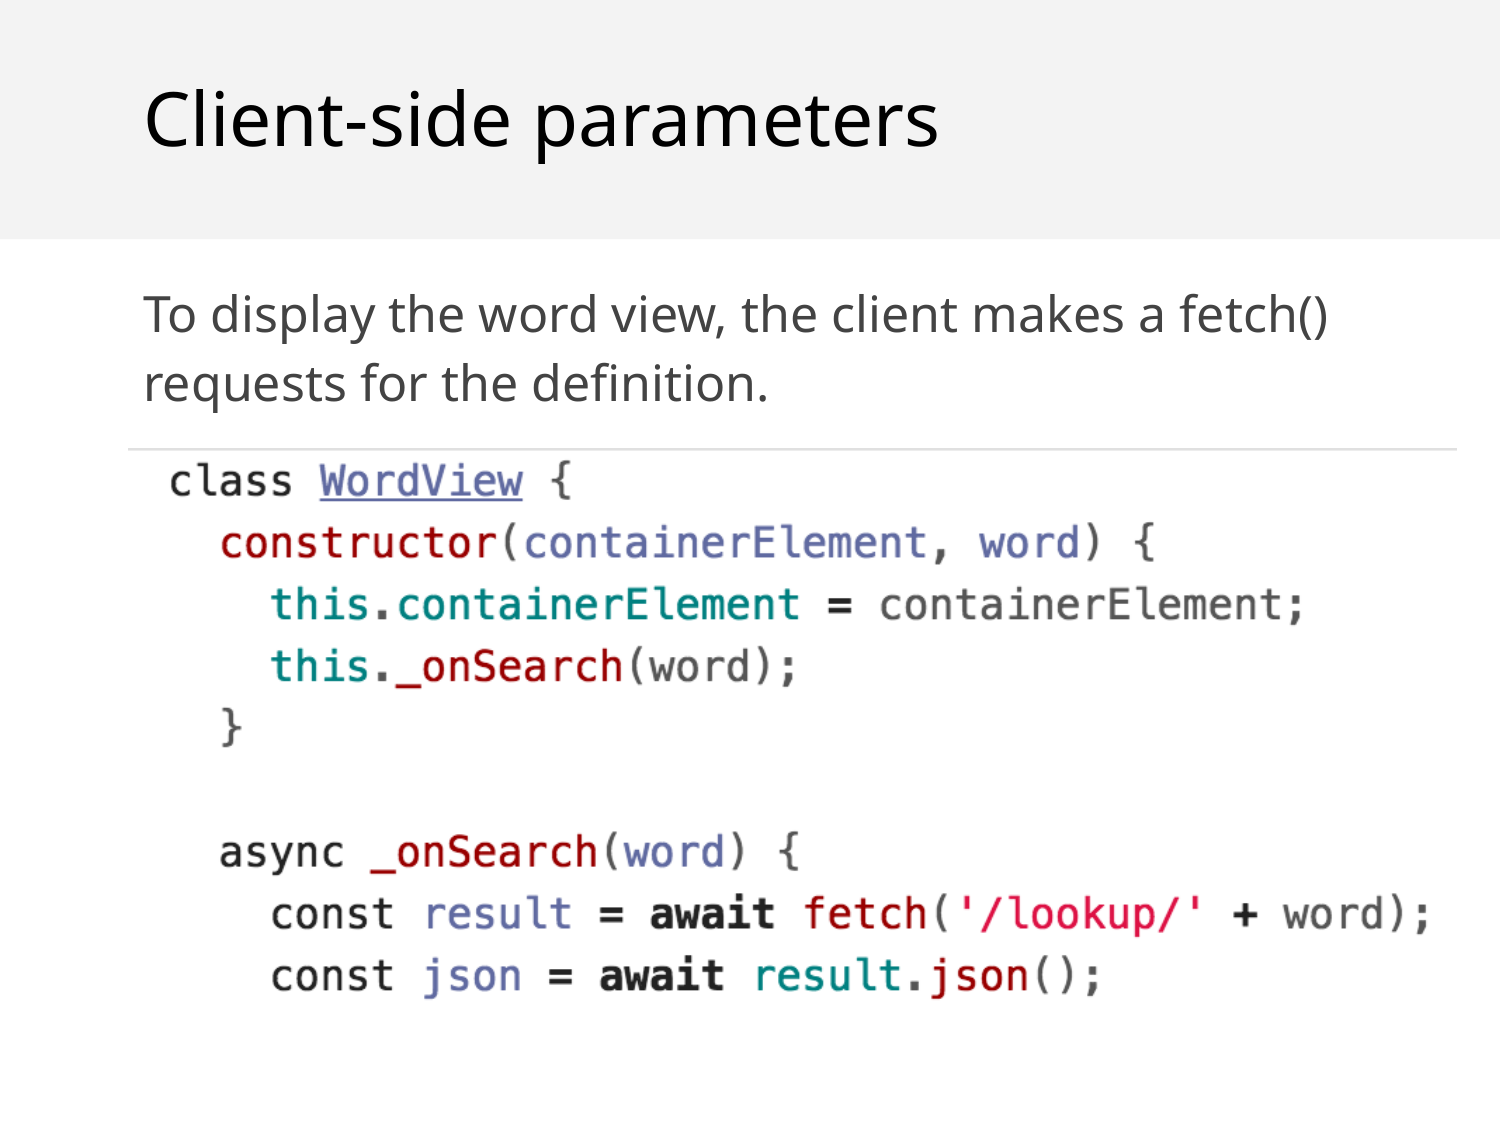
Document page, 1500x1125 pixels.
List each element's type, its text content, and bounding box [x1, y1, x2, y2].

title Client-side parameters [128, 56, 1372, 183]
picture [128, 448, 1457, 1013]
list To display the word view, the client makes a fetch() requests for the definition. [128, 258, 1383, 445]
